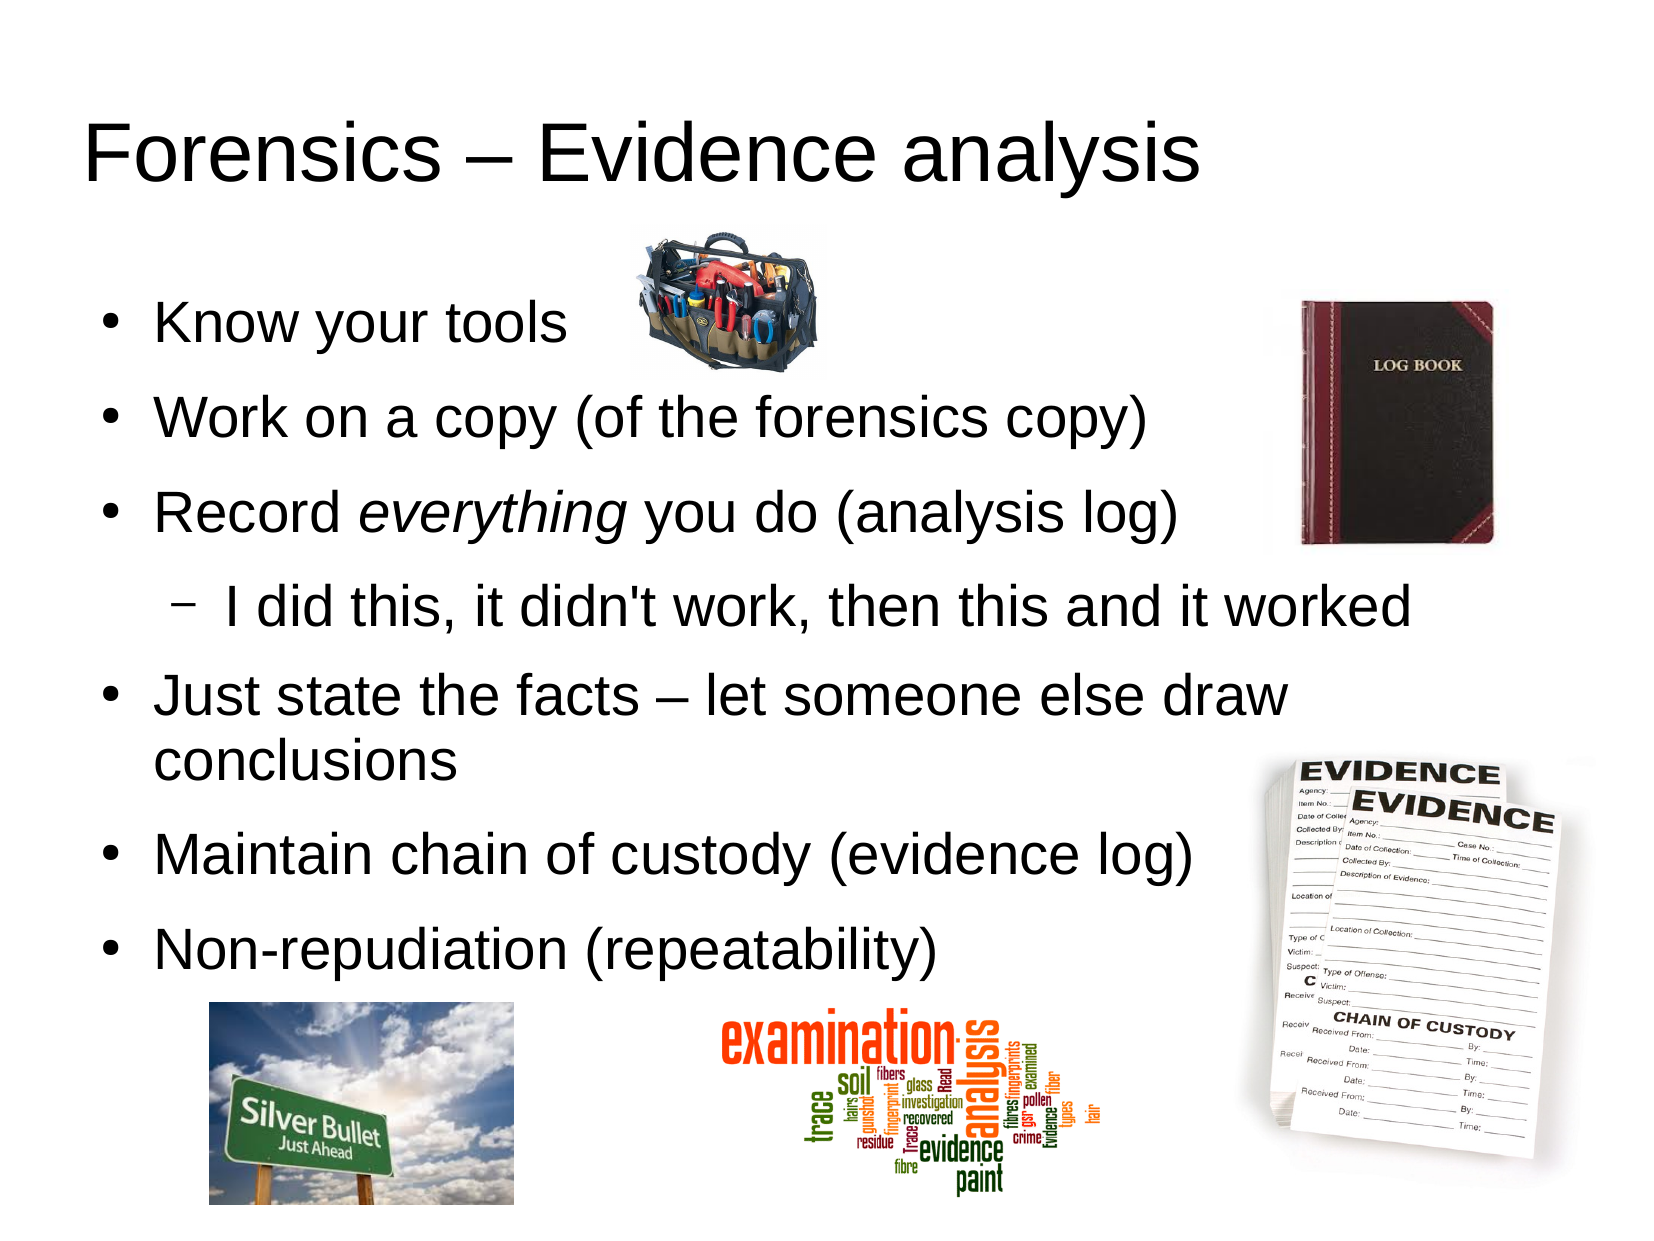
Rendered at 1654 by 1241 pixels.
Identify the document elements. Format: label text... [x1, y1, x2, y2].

picture [630, 224, 827, 380]
picture [209, 1002, 514, 1205]
picture [1192, 741, 1645, 1193]
picture [1263, 289, 1529, 556]
list Know your tools Work on a copy (of the forensics copy) Record everything you do (analysis log) I did this, it didn't work, then this and it worked Just state the facts – let someone else draw conclusions Maintain chain of custody (evidence log) Non-repudiation (repeatability) [82, 290, 1538, 1010]
title Forensics – Evidence analysis [82, 49, 1571, 257]
picture [713, 1010, 1104, 1218]
